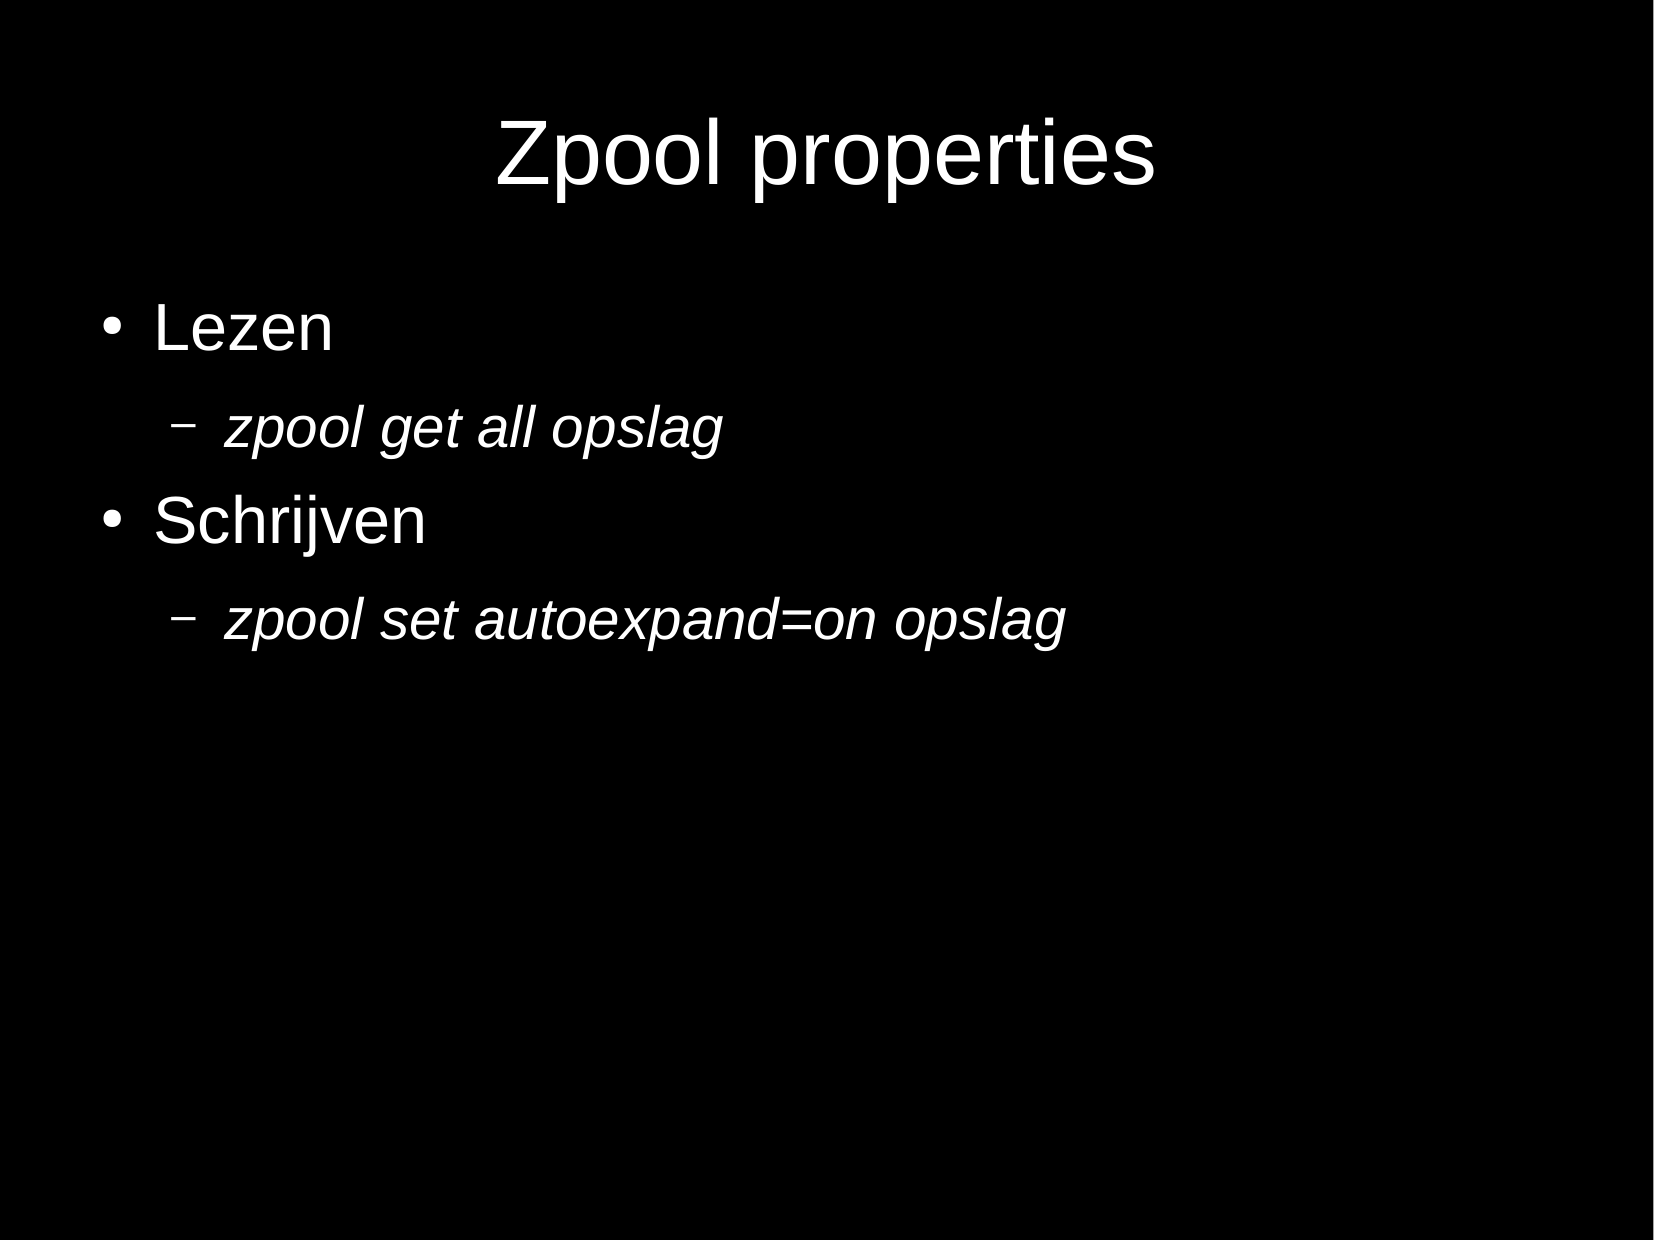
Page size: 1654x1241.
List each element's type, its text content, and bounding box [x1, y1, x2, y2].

list Lezen zpool get all opslag Schrijven zpool set autoexpand=on opslag [82, 290, 1571, 1010]
title Zpool properties [82, 49, 1571, 257]
